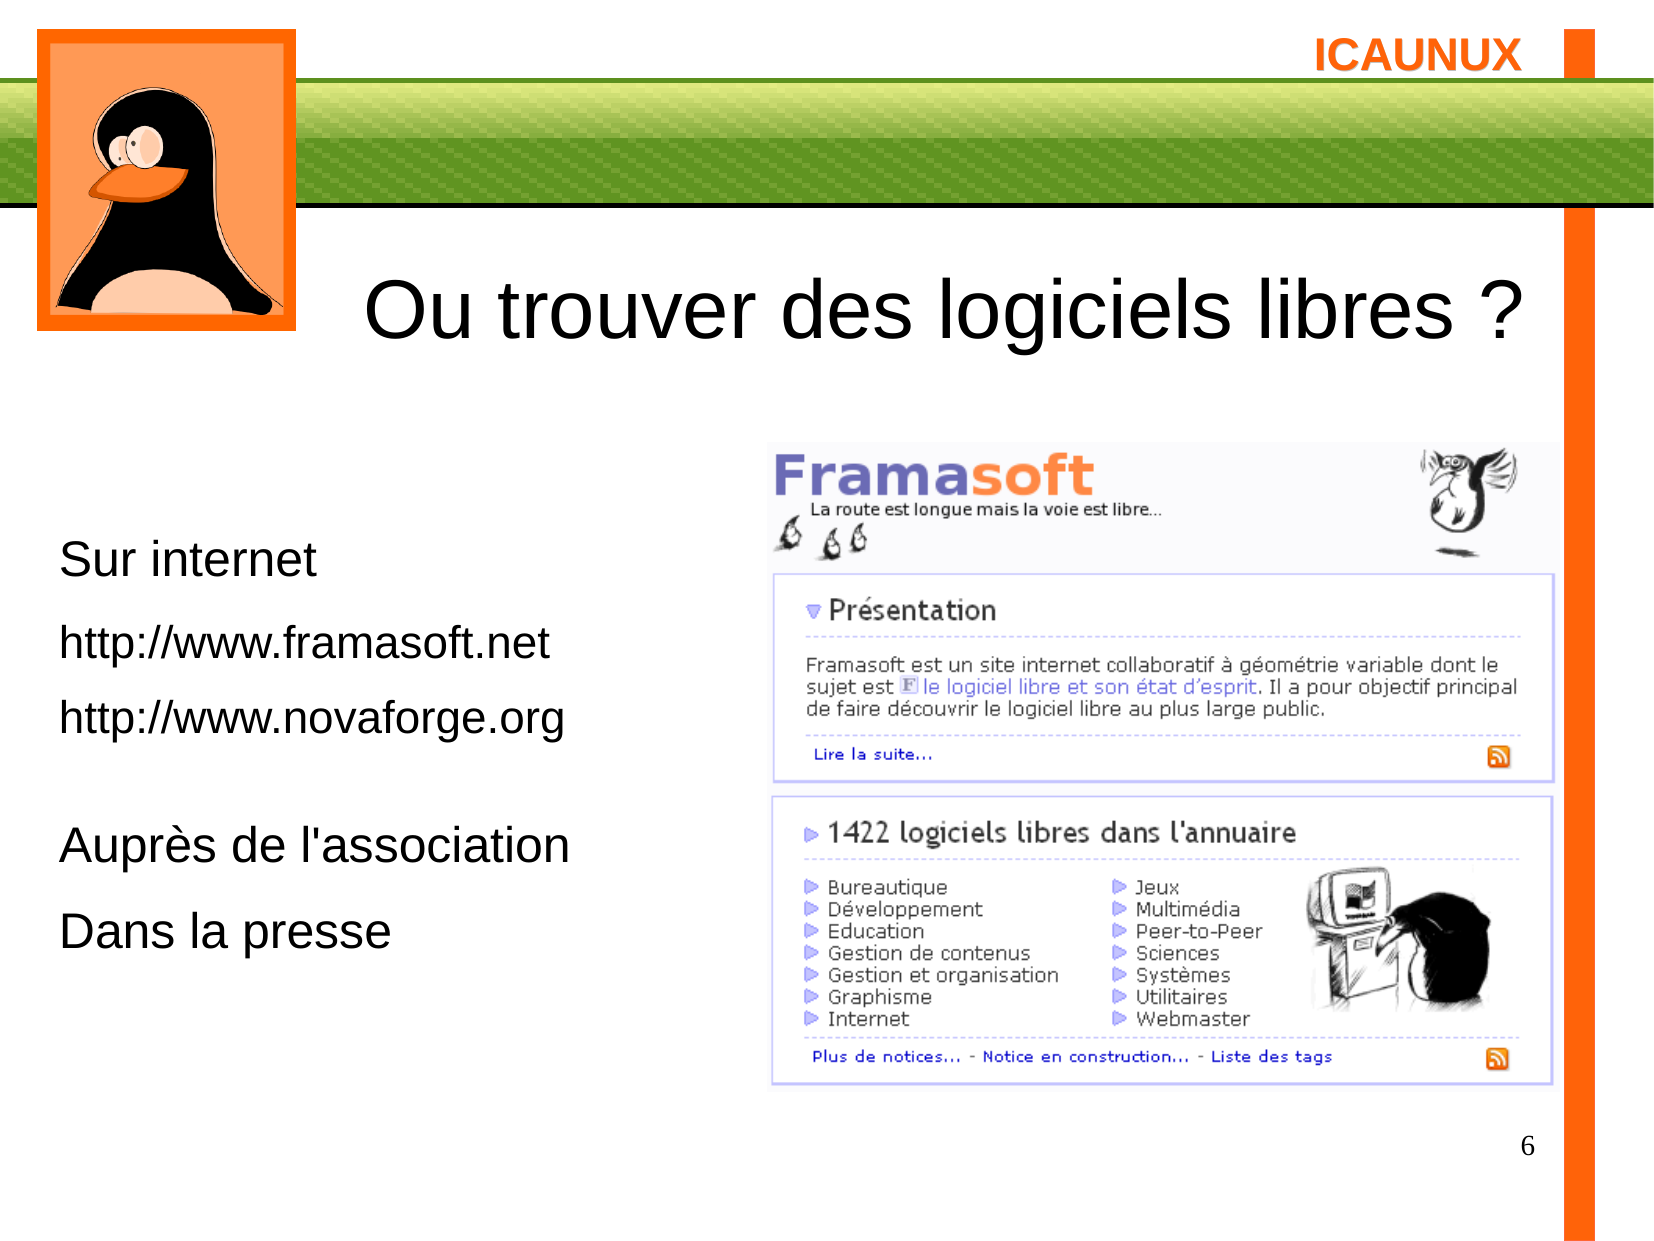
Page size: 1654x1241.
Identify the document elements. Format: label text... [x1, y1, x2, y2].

title Ou trouver des logiciels libres ? [354, 235, 1536, 384]
list Sur internet http://www.framasoft.net http://www.novaforge.org Auprès de l'association Dans la presse [59, 531, 1483, 1153]
picture [767, 442, 1560, 1092]
picture [0, 29, 1654, 331]
